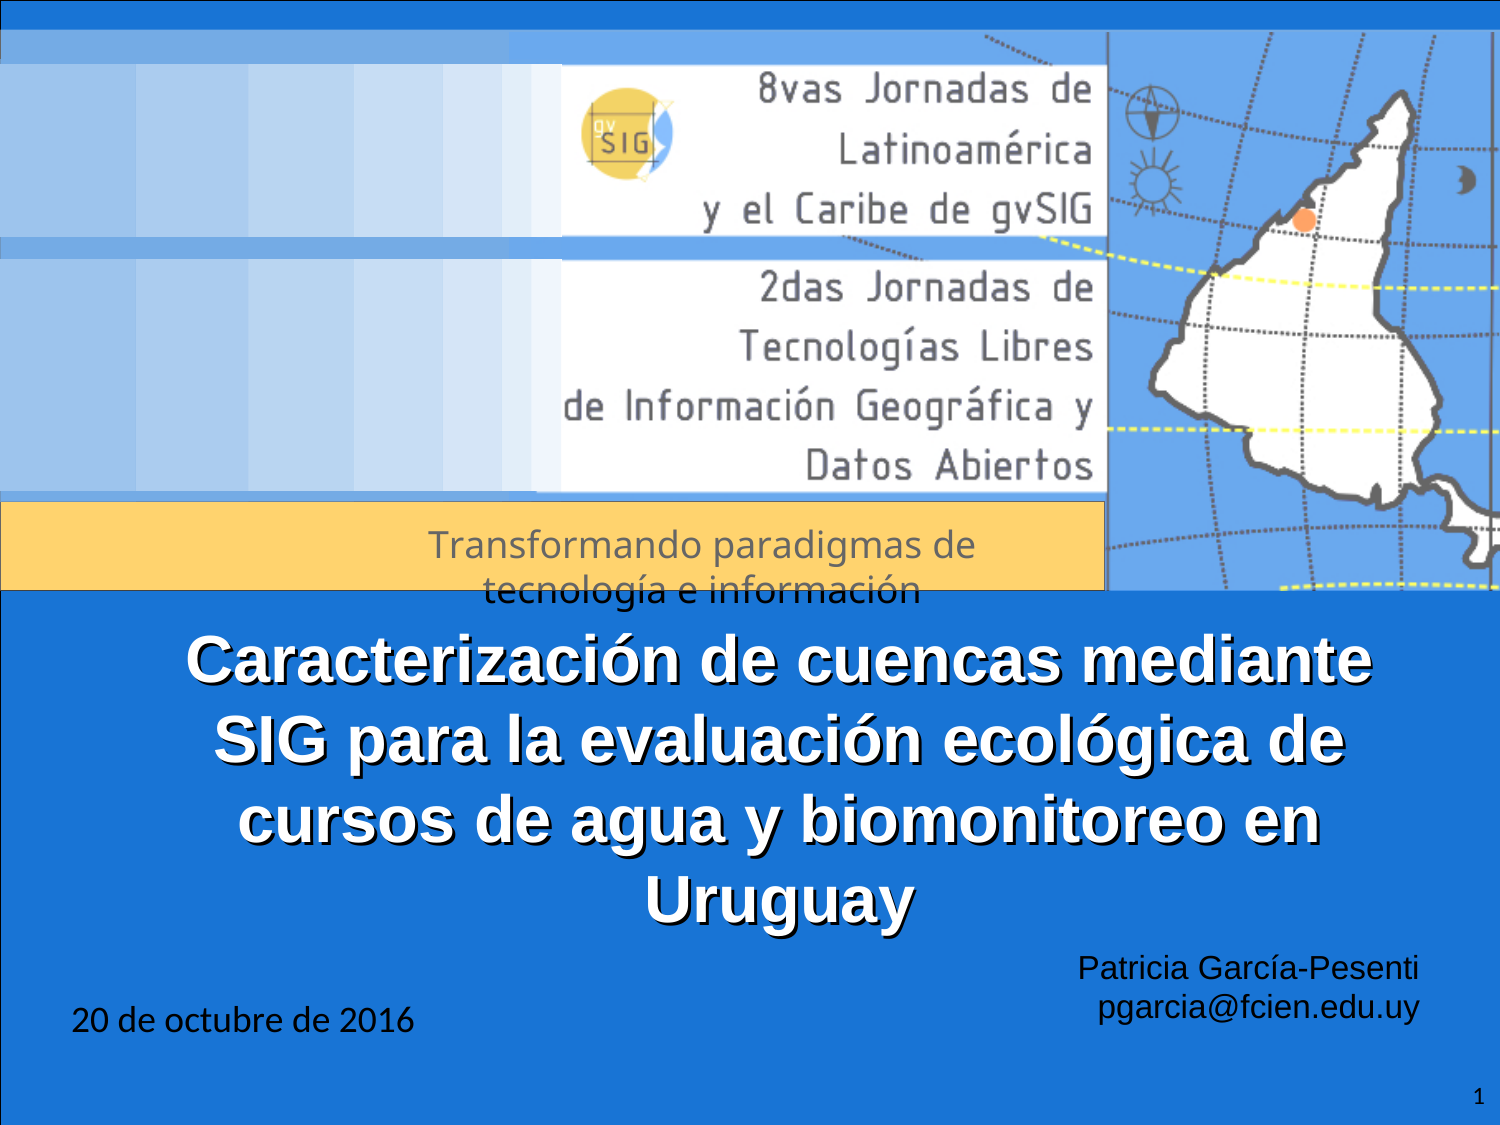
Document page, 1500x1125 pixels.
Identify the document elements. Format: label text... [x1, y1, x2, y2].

text_box Patricia García-Pesenti pgarcia@fcien.edu.uy [1062, 938, 1436, 1034]
text_box <número> [1149, 1065, 1500, 1125]
text_box 20 de octubre de 2016 [56, 987, 431, 1049]
text_box [0, 29, 1500, 591]
title Caracterización de cuencas mediante SIG para la evaluación ecológica de cursos de agua y biomonitoreo en Uruguay [142, 608, 1418, 944]
